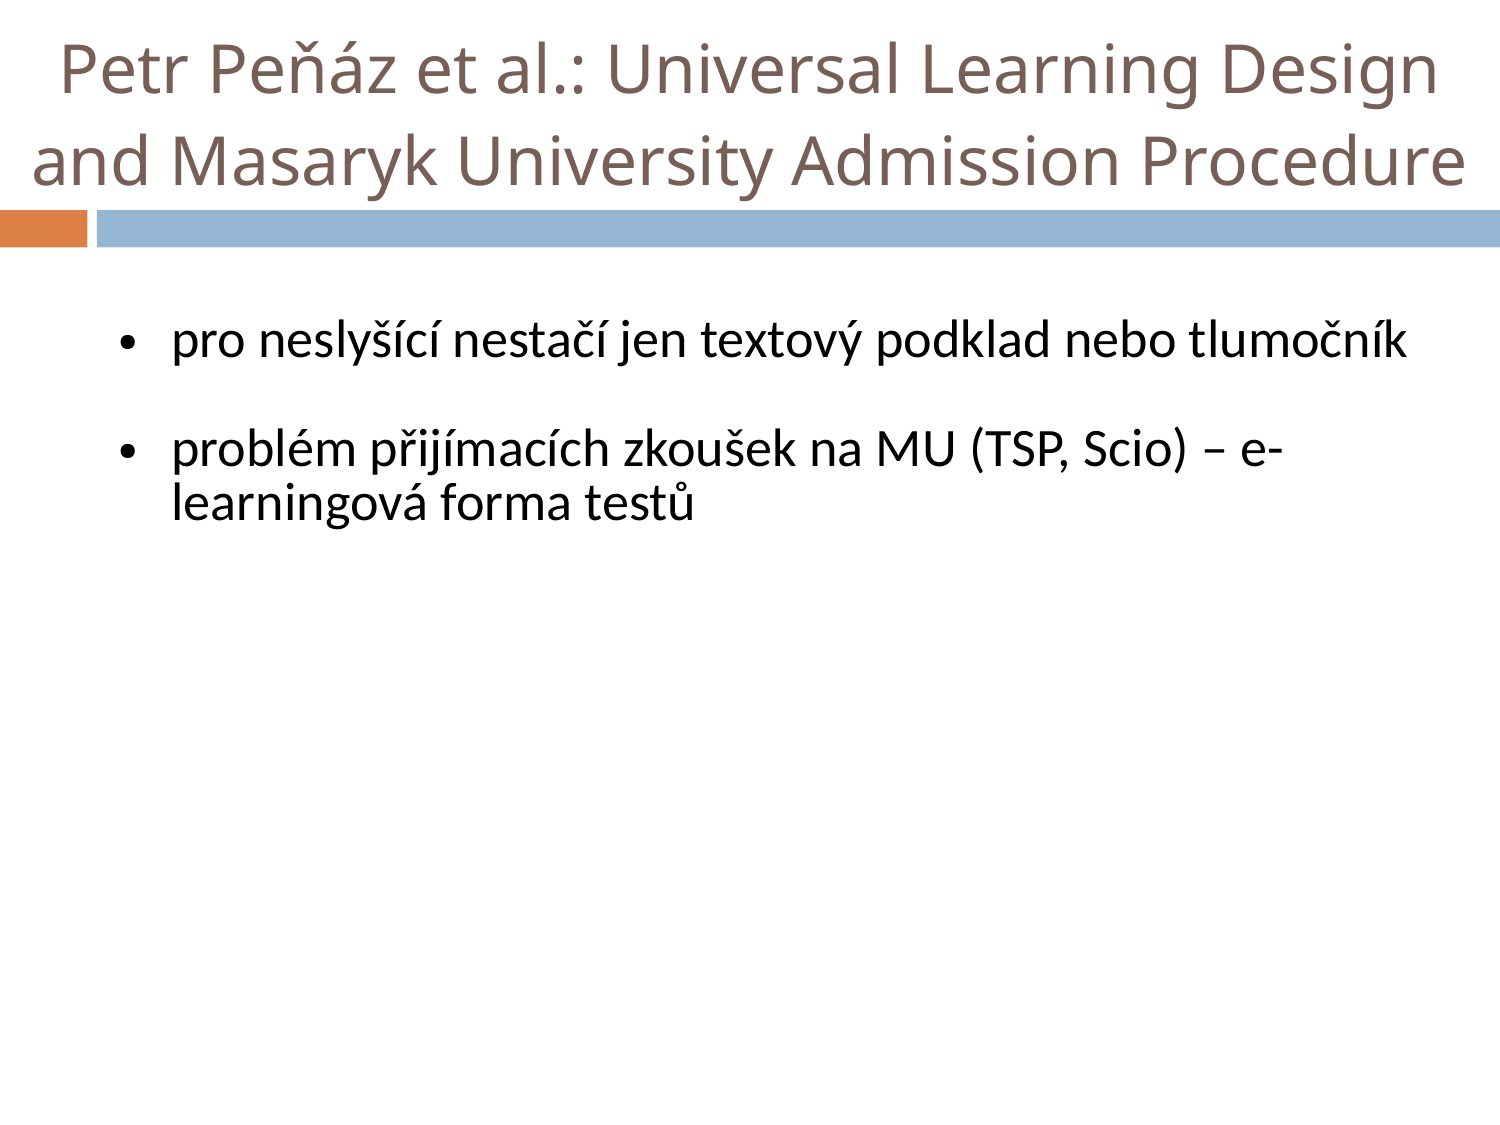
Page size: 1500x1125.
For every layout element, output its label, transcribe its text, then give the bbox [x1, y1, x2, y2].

title Petr Peňáz et al.: Universal Learning Design and Masaryk University Admission Procedure [0, 0, 1500, 213]
list pro neslyšící nestačí jen textový podklad nebo tlumočník problém přijímacích zkoušek na MU (TSP, Scio) – e-learningová forma testů [100, 262, 1438, 1000]
